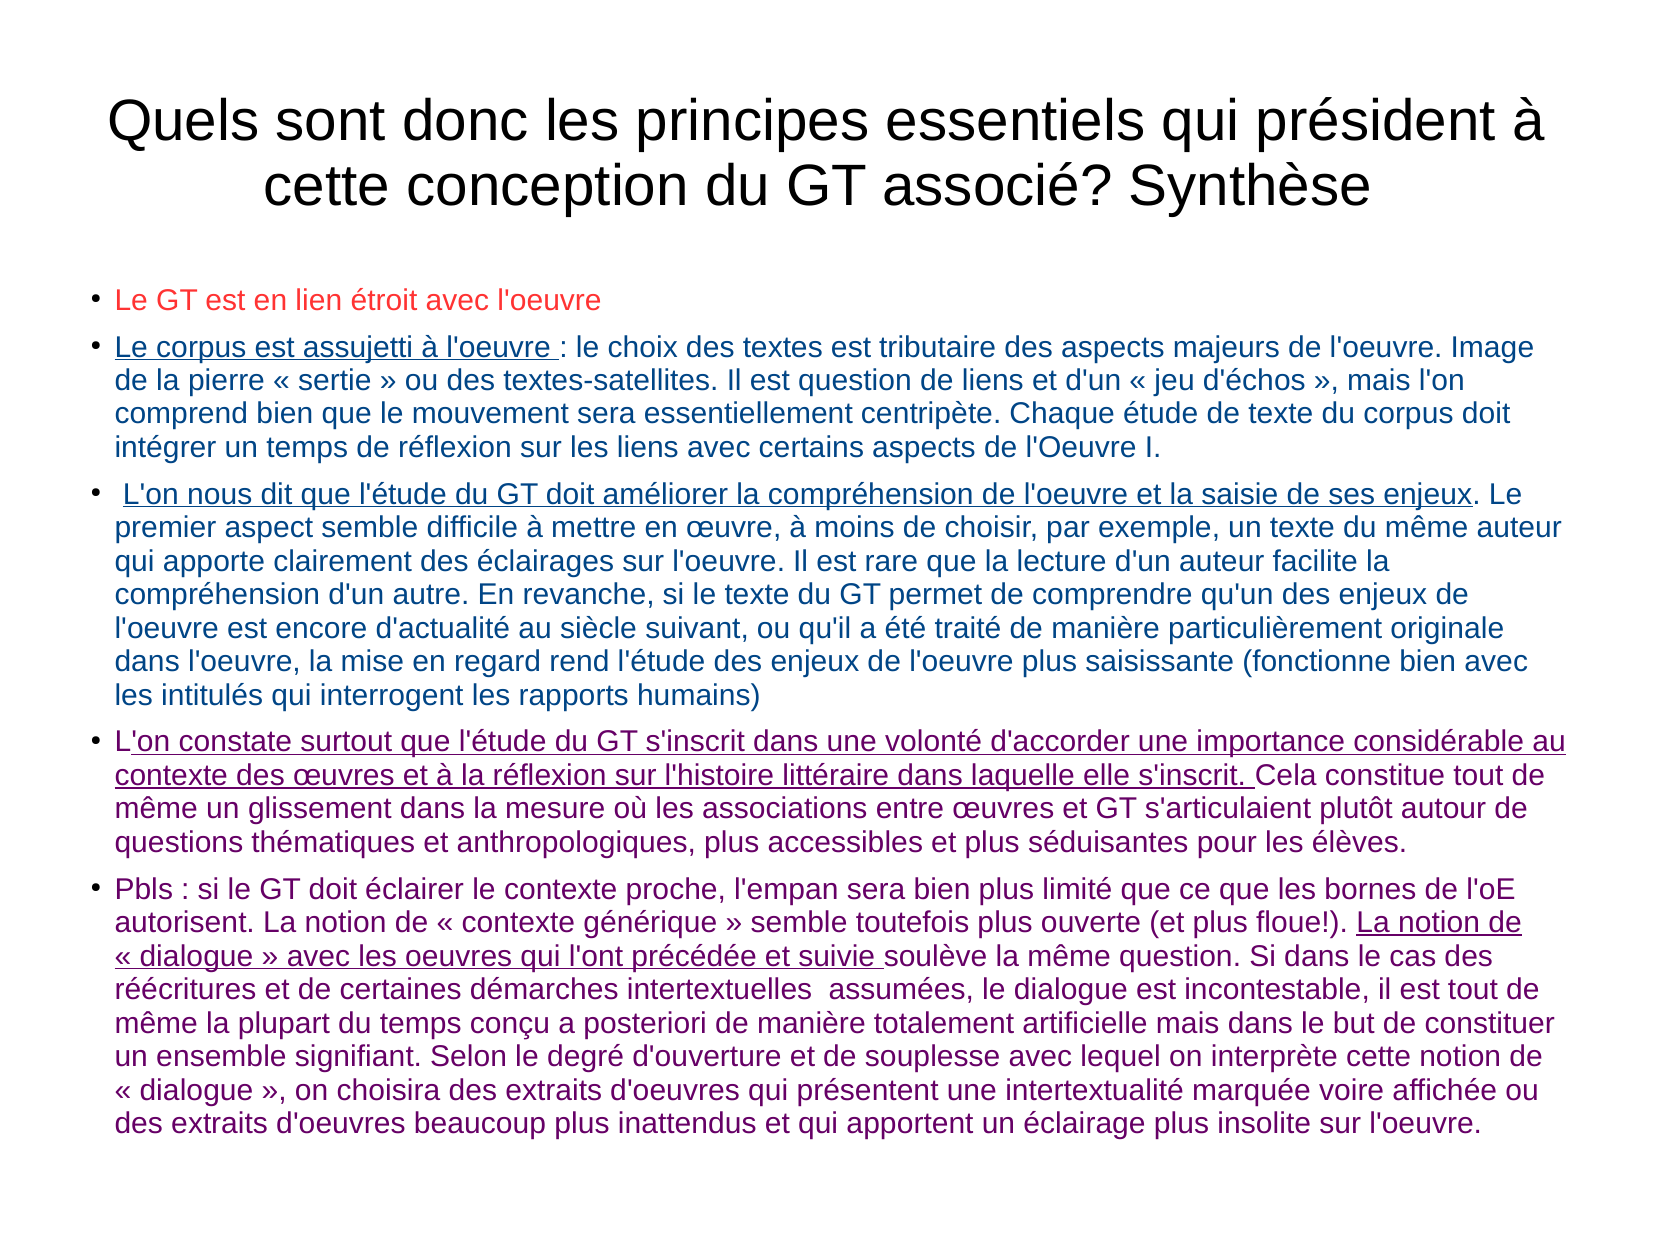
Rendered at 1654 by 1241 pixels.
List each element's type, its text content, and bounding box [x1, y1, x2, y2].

title Quels sont donc les principes essentiels qui président à cette conception du GT associé? Synthèse [82, 49, 1571, 236]
list Le GT est en lien étroit avec l'oeuvre Le corpus est assujetti à l'oeuvre : le choix des textes est tributaire des aspects majeurs de l'oeuvre. Image de la pierre « sertie » ou des textes-satellites. Il est question de liens et d'un « jeu d'échos », mais l'on comprend bien que le mouvement sera essentiellement centripète. Chaque étude de texte du corpus doit intégrer un temps de réflexion sur les liens avec certains aspects de l'Oeuvre I. L'on nous dit que l'étude du GT doit améliorer la compréhension de l'oeuvre et la saisie de ses enjeux. Le premier aspect semble difficile à mettre en œuvre, à moins de choisir, par exemple, un texte du même auteur qui apporte clairement des éclairages sur l'oeuvre. Il est rare que la lecture d'un auteur facilite la compréhension d'un autre. En revanche, si le texte du GT permet de comprendre qu'un des enjeux de l'oeuvre est encore d'actualité au siècle suivant, ou qu'il a été traité de manière particulièrement originale dans l'oeuvre, la mise en regard rend l'étude des enjeux de l'oeuvre plus saisissante (fonctionne bien avec les intitulés qui interrogent les rapports humains) L'on constate surtout que l'étude du GT s'inscrit dans une volonté d'accorder une importance considérable au contexte des œuvres et à la réflexion sur l'histoire littéraire dans laquelle elle s'inscrit. Cela constitue tout de même un glissement dans la mesure où les associations entre œuvres et GT s'articulaient plutôt autour de questions thématiques et anthropologiques, plus accessibles et plus séduisantes pour les élèves. Pbls : si le GT doit éclairer le contexte proche, l'empan sera bien plus limité que ce que les bornes de l'oE autorisent. La notion de « contexte générique » semble toutefois plus ouverte (et plus floue!). La notion de « dialogue » avec les oeuvres qui l'ont précédée et suivie soulève la même question. Si dans le cas des réécritures et de certaines démarches intertextuelles assumées, le dialogue est incontestable, il est tout de même la plupart du temps conçu a posteriori de manière totalement artificielle mais dans le but de constituer un ensemble signifiant. Selon le degré d'ouverture et de souplesse avec lequel on interprète cette notion de « dialogue », on choisira des extraits d'oeuvres qui présentent une intertextualité marquée voire affichée ou des extraits d'oeuvres beaucoup plus inattendus et qui apportent un éclairage plus insolite sur l'oeuvre. [82, 236, 1571, 1205]
